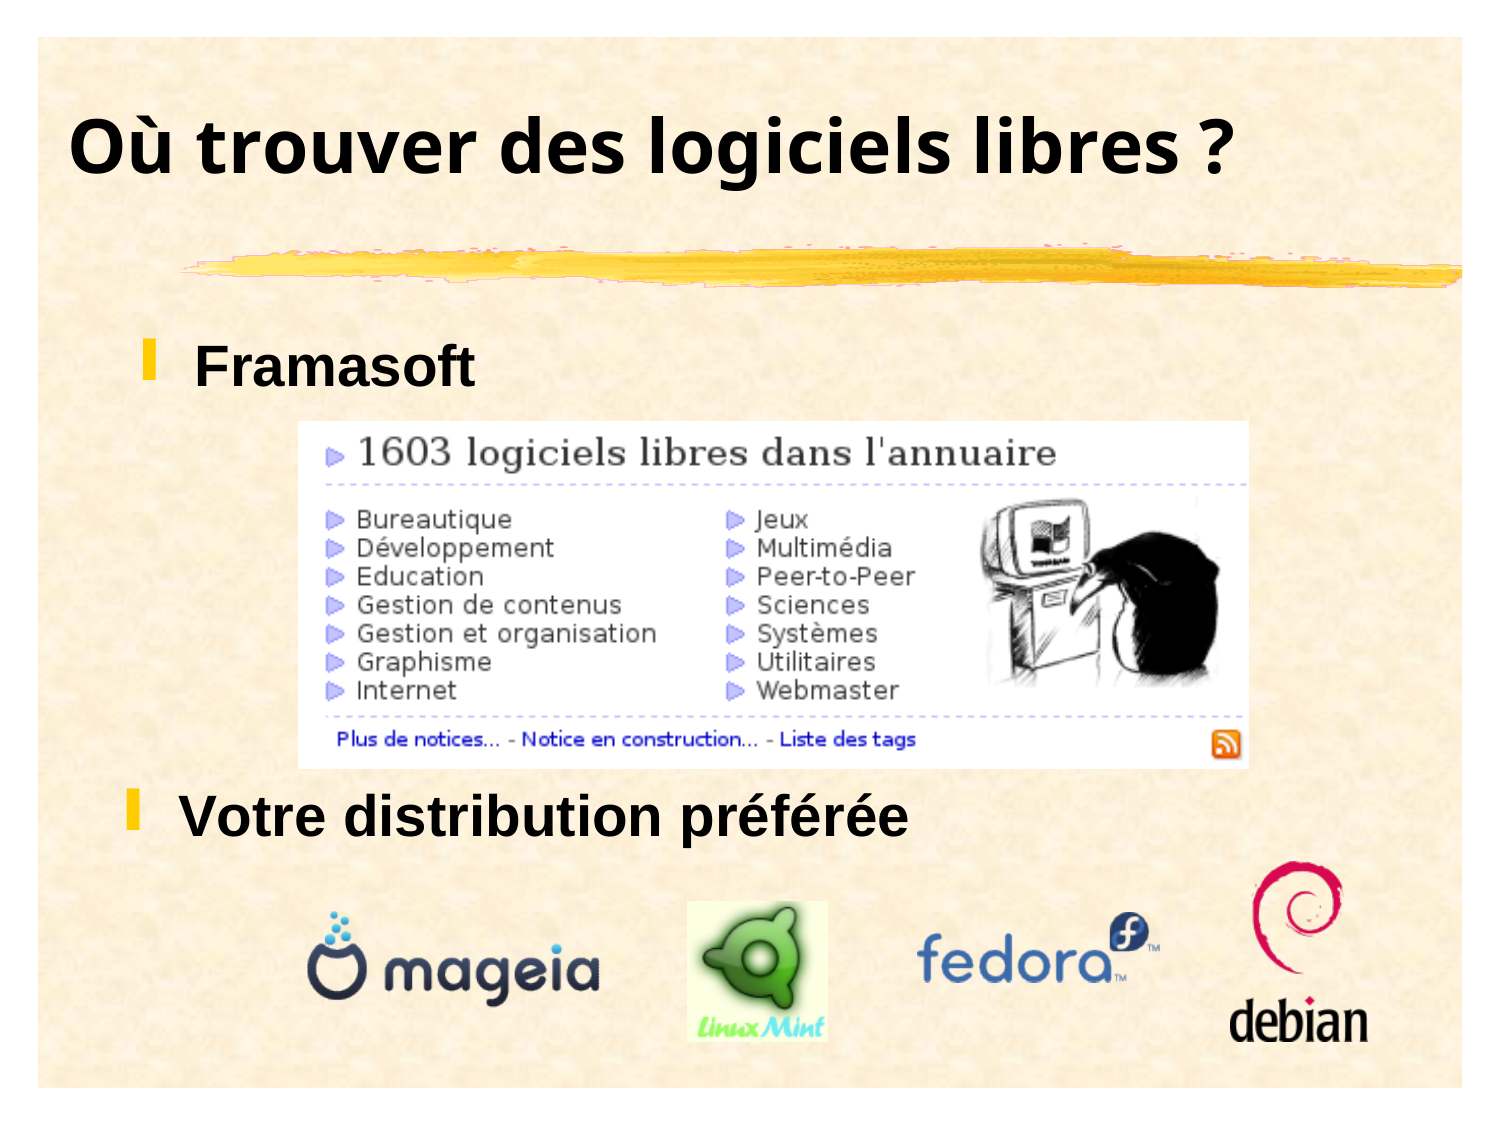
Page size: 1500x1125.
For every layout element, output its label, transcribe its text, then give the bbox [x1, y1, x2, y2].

picture [37, 37, 1463, 1088]
list Framasoft [109, 326, 1384, 430]
list Votre distribution préférée [92, 775, 1367, 894]
title Où trouver des logiciels libres ? [67, 37, 1456, 251]
